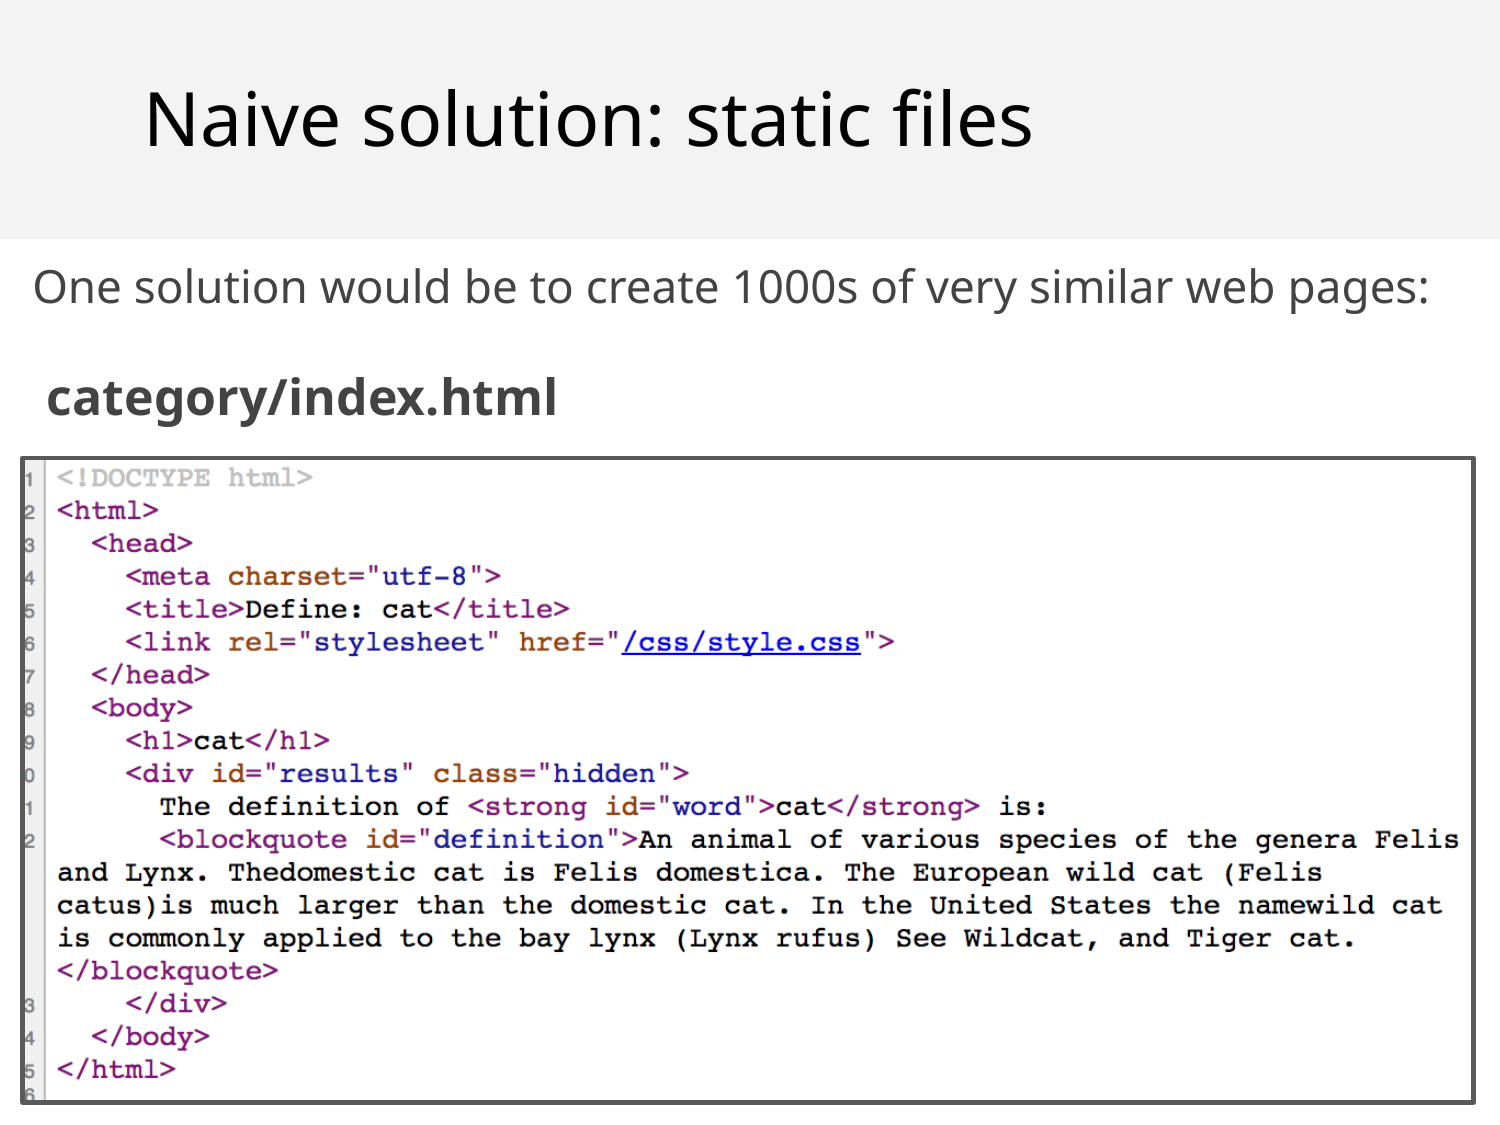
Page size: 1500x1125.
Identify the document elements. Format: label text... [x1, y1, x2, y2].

list One solution would be to create 1000s of very similar web pages: [17, 234, 1500, 335]
title Naive solution: static files [128, 56, 1372, 183]
picture [24, 460, 1472, 1100]
list category/index.html [31, 341, 863, 414]
